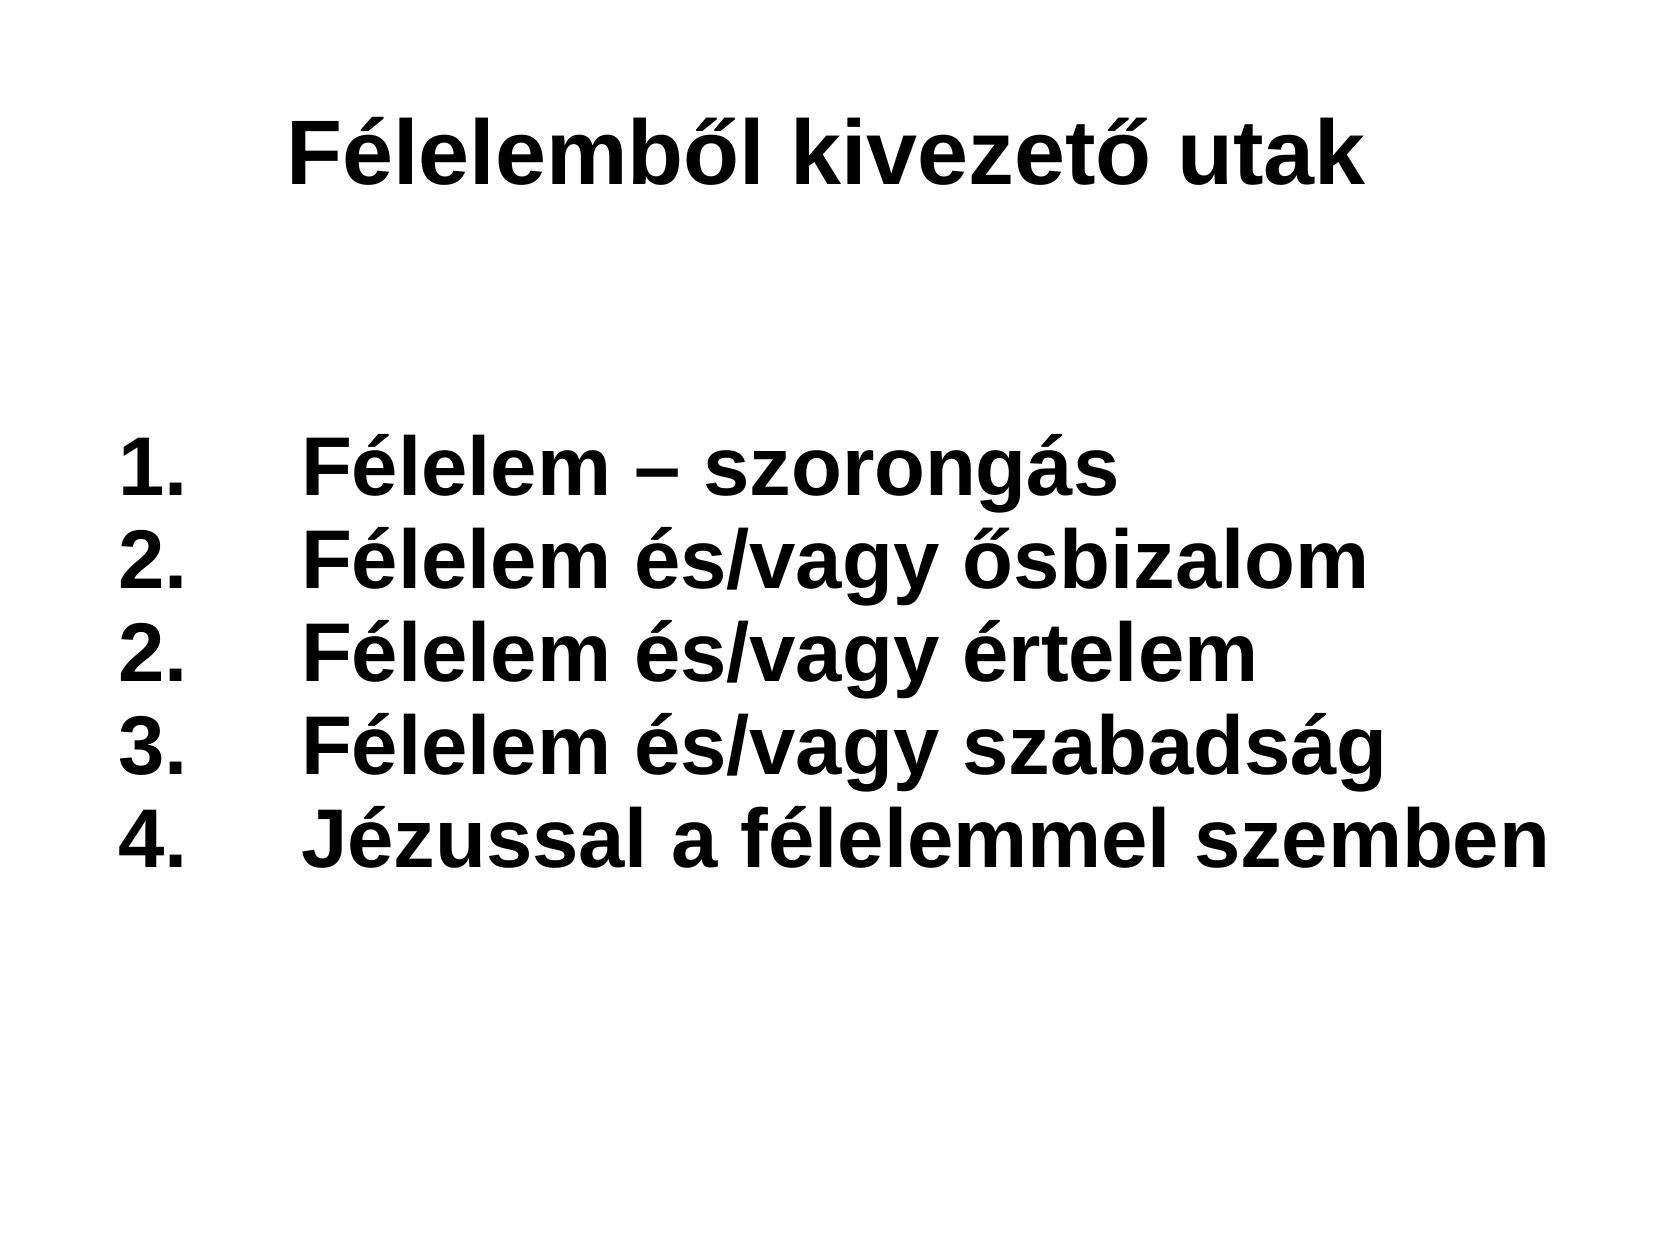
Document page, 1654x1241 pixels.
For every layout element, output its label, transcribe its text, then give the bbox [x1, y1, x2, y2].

subtitle 1. Félelem – szorongás 2. Félelem és/vagy ősbizalom 2. Félelem és/vagy értelem 3. Félelem és/vagy szabadság 4. Jézussal a félelemmel szemben [82, 290, 1571, 1109]
title Félelemből kivezető utak [82, 49, 1571, 257]
